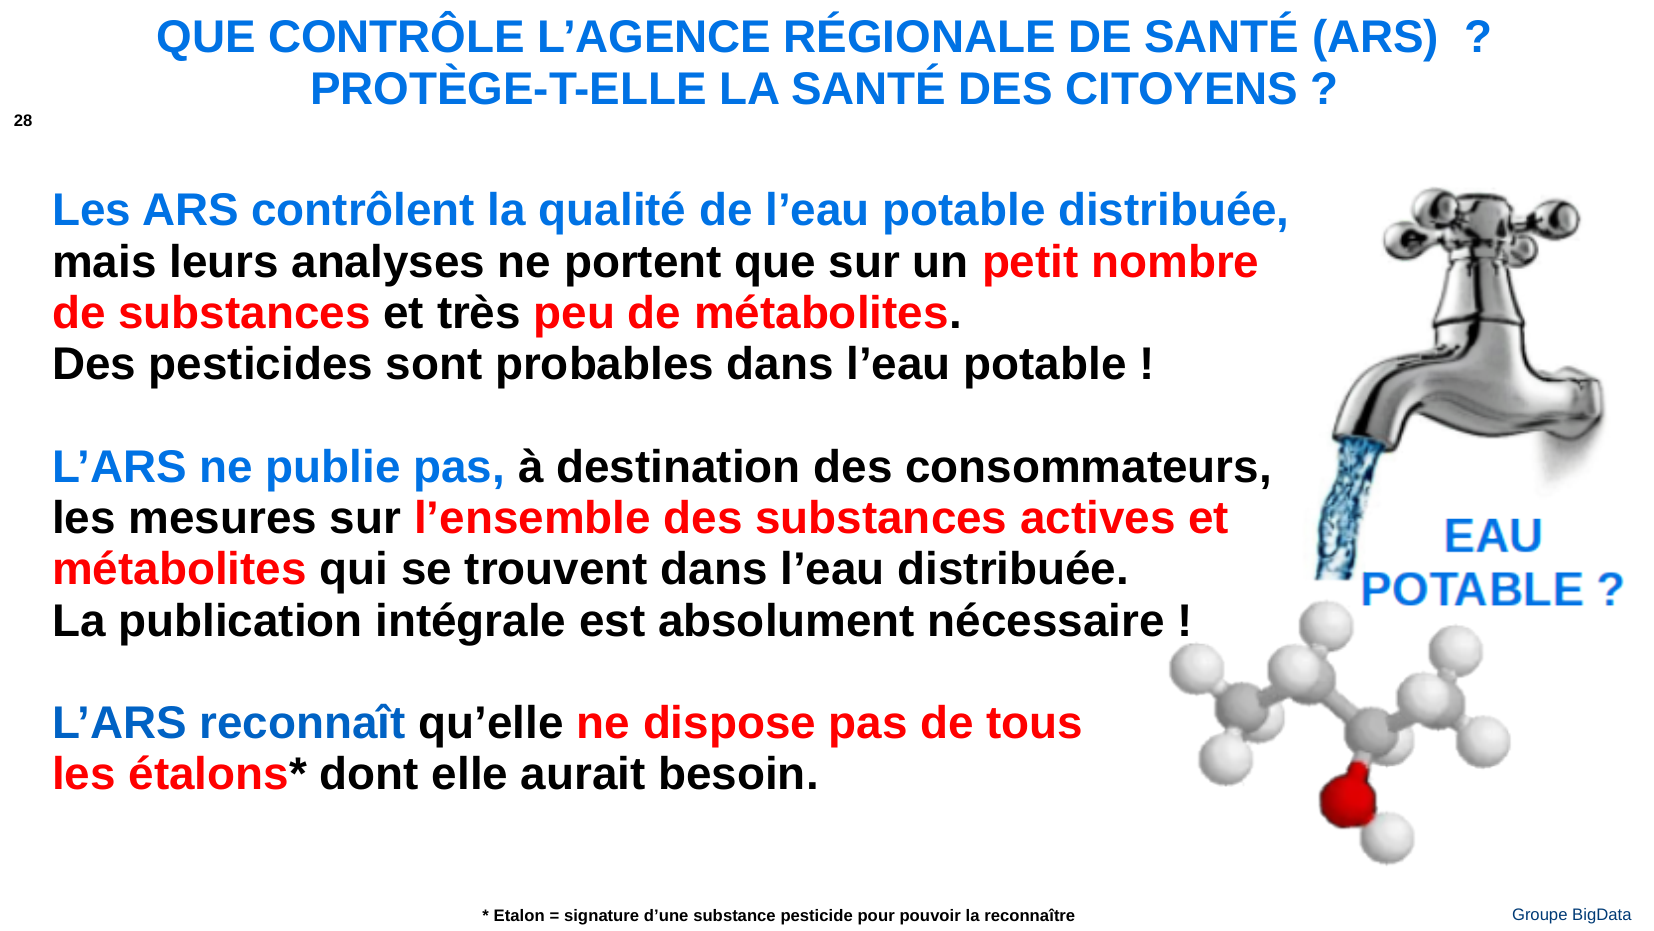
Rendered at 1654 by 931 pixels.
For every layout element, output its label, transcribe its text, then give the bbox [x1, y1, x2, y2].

picture [1150, 150, 1648, 886]
text_box Groupe BigData [1497, 897, 1648, 931]
text_box Les ARS contrôlent la qualité de l’eau potable distribuée, mais leurs analyses ne portent que sur un petit nombre de substances et très peu de métabolites. Des pesticides sont probables dans l’eau potable ! L’ARS ne publie pas, à destination des consommateurs, les mesures sur l’ensemble des substances actives et métabolites qui se trouvent dans l’eau distribuée. La publication intégrale est absolument nécessaire ! L’ARS reconnaît qu’elle ne dispose pas de tous les étalons* dont elle aurait besoin. [37, 176, 1150, 815]
text_box [0, 104, 110, 138]
text_box * Etalon = signature d’une substance pesticide pour pouvoir la reconnaître [467, 898, 1092, 931]
text_box QUE CONTRÔLE L’AGENCE RÉGIONALE DE SANTÉ (ARS) ? PROTÈGE-T-ELLE LA SANTÉ DES CITOYENS ? [141, 3, 1509, 122]
